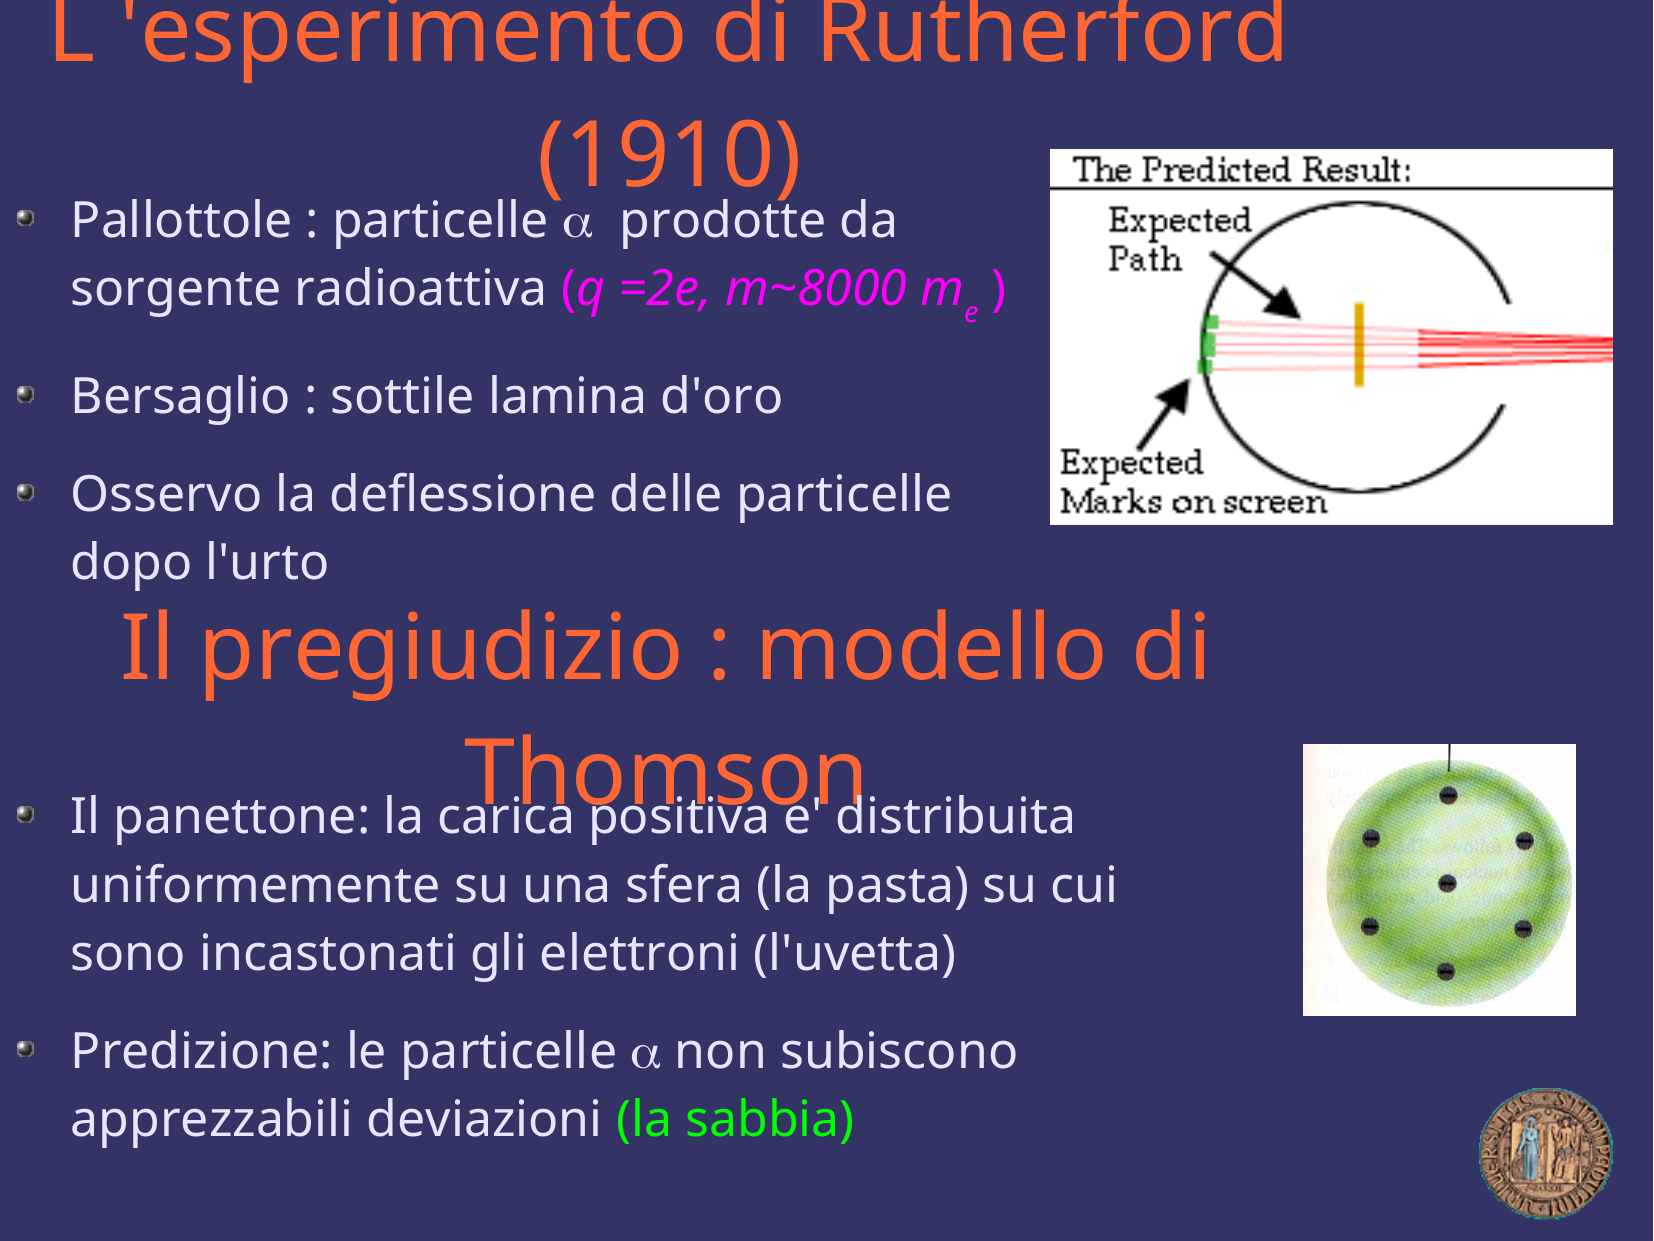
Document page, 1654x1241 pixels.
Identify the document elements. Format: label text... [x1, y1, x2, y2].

picture [1479, 1087, 1613, 1221]
picture [1303, 744, 1576, 1016]
title L 'esperimento di Rutherford (1910) [35, 19, 1305, 159]
picture [1050, 149, 1613, 526]
title Il pregiudizio : modello di Thomson [13, 637, 1321, 776]
list Pallottole : particelle a prodotte da sorgente radioattiva (q =2e, m~8000 me ) Bersaglio : sottile lamina d'oro Osservo la deflessione delle particelle dopo l'urto [0, 183, 1051, 626]
list Il panettone: la carica positiva e' distribuita uniformemente su una sfera (la pasta) su cui sono incastonati gli elettroni (l'uvetta) Predizione: le particelle a non subiscono apprezzabili deviazioni (la sabbia) [0, 780, 1193, 1198]
